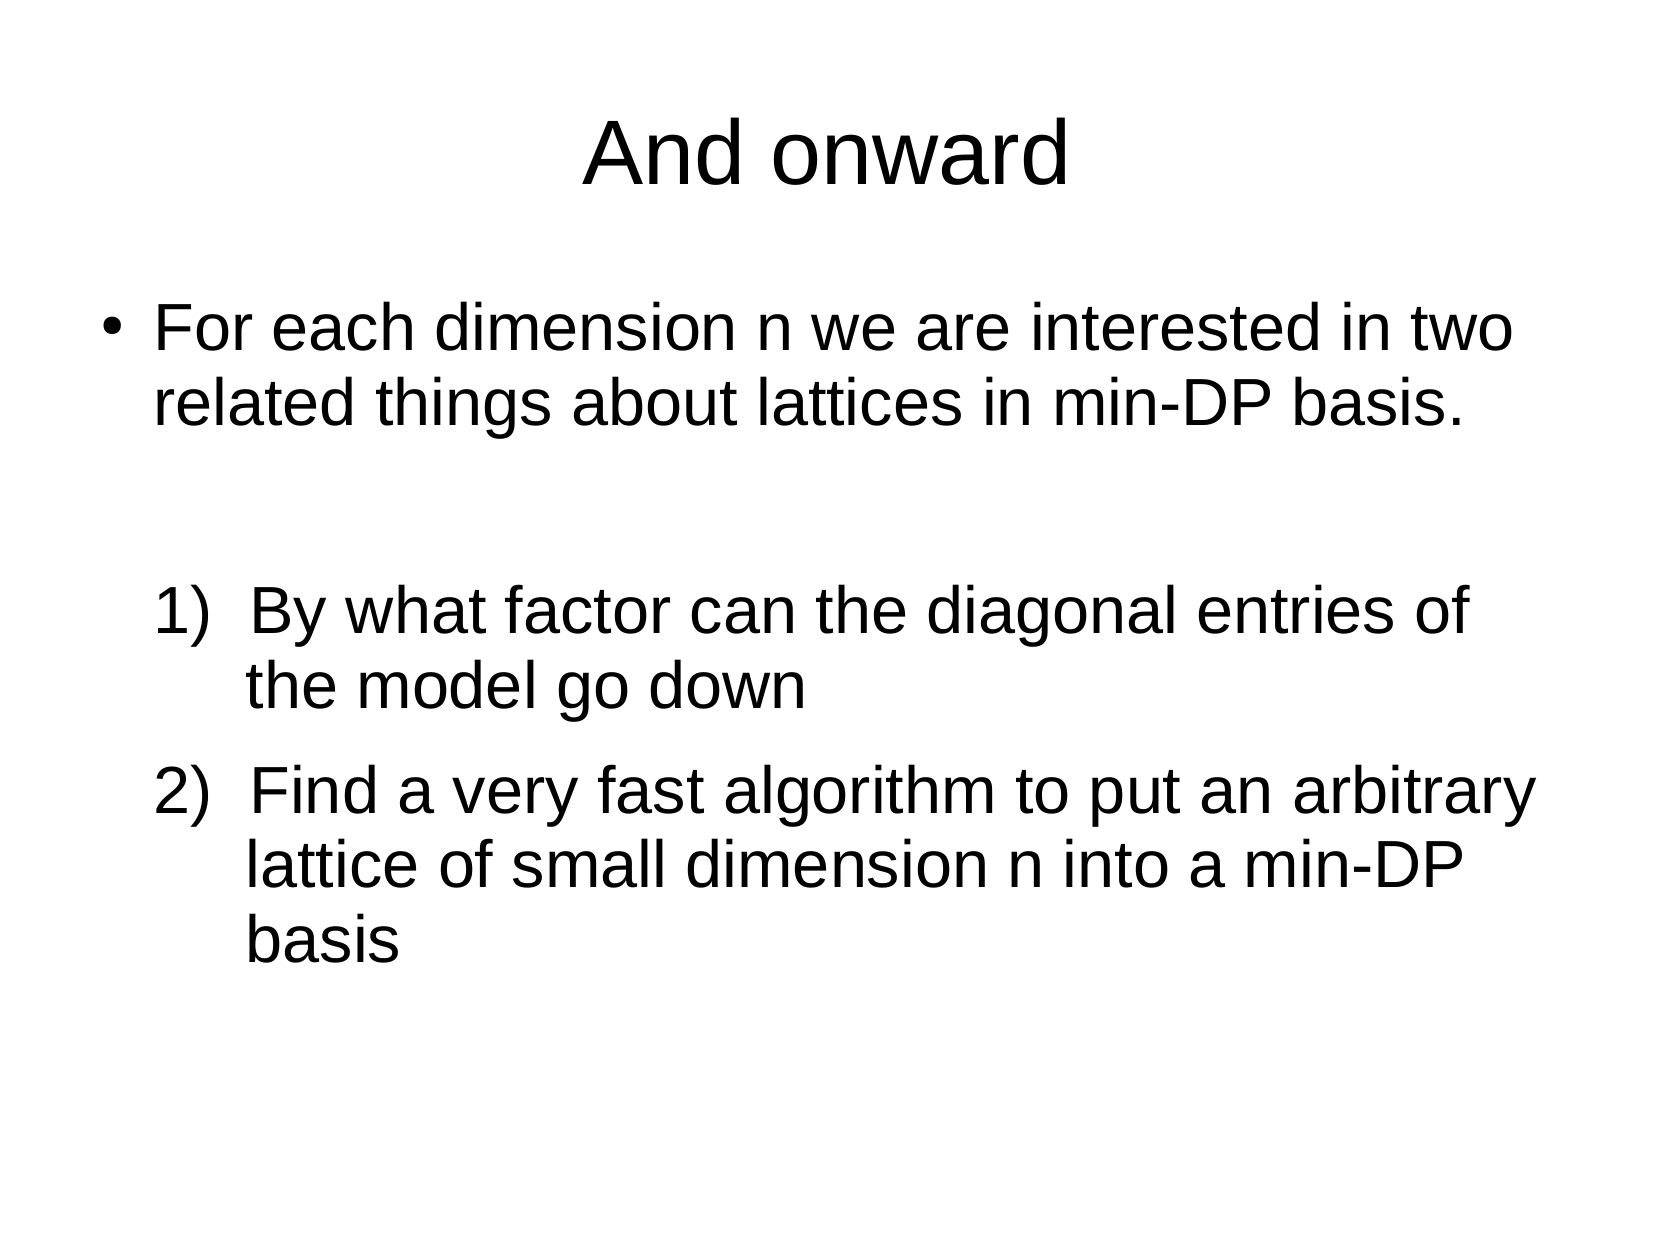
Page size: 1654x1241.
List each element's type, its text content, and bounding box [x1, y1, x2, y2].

title And onward [82, 49, 1571, 257]
list For each dimension n we are interested in two related things about lattices in min-DP basis. 1) By what factor can the diagonal entries of the model go down 2) Find a very fast algorithm to put an arbitrary lattice of small dimension n into a min-DP basis [82, 290, 1571, 1109]
